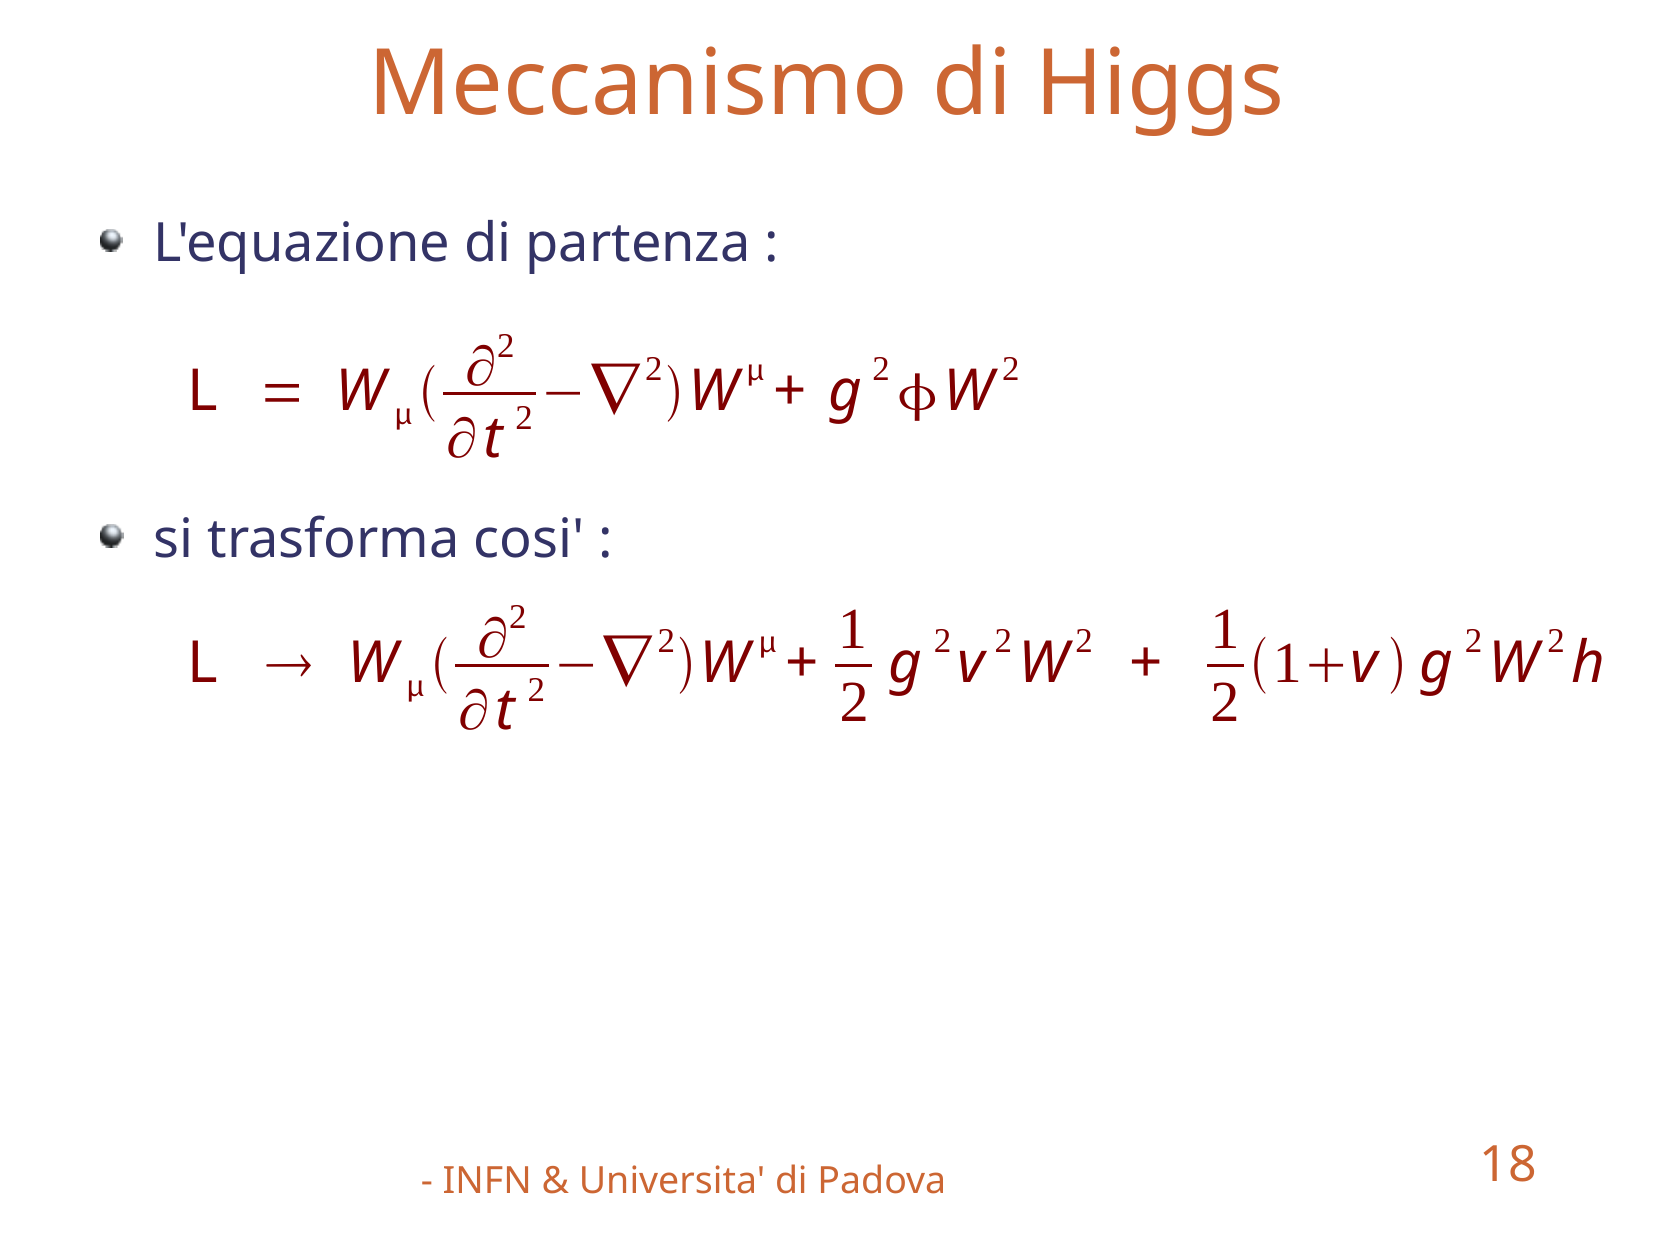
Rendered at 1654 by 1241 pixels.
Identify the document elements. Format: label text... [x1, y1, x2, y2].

chart [178, 325, 1027, 493]
title Meccanismo di Higgs [41, 10, 1613, 148]
chart [178, 596, 1610, 766]
list L'equazione di partenza : [82, 203, 1571, 288]
list si trasforma cosi' : [82, 499, 1571, 583]
